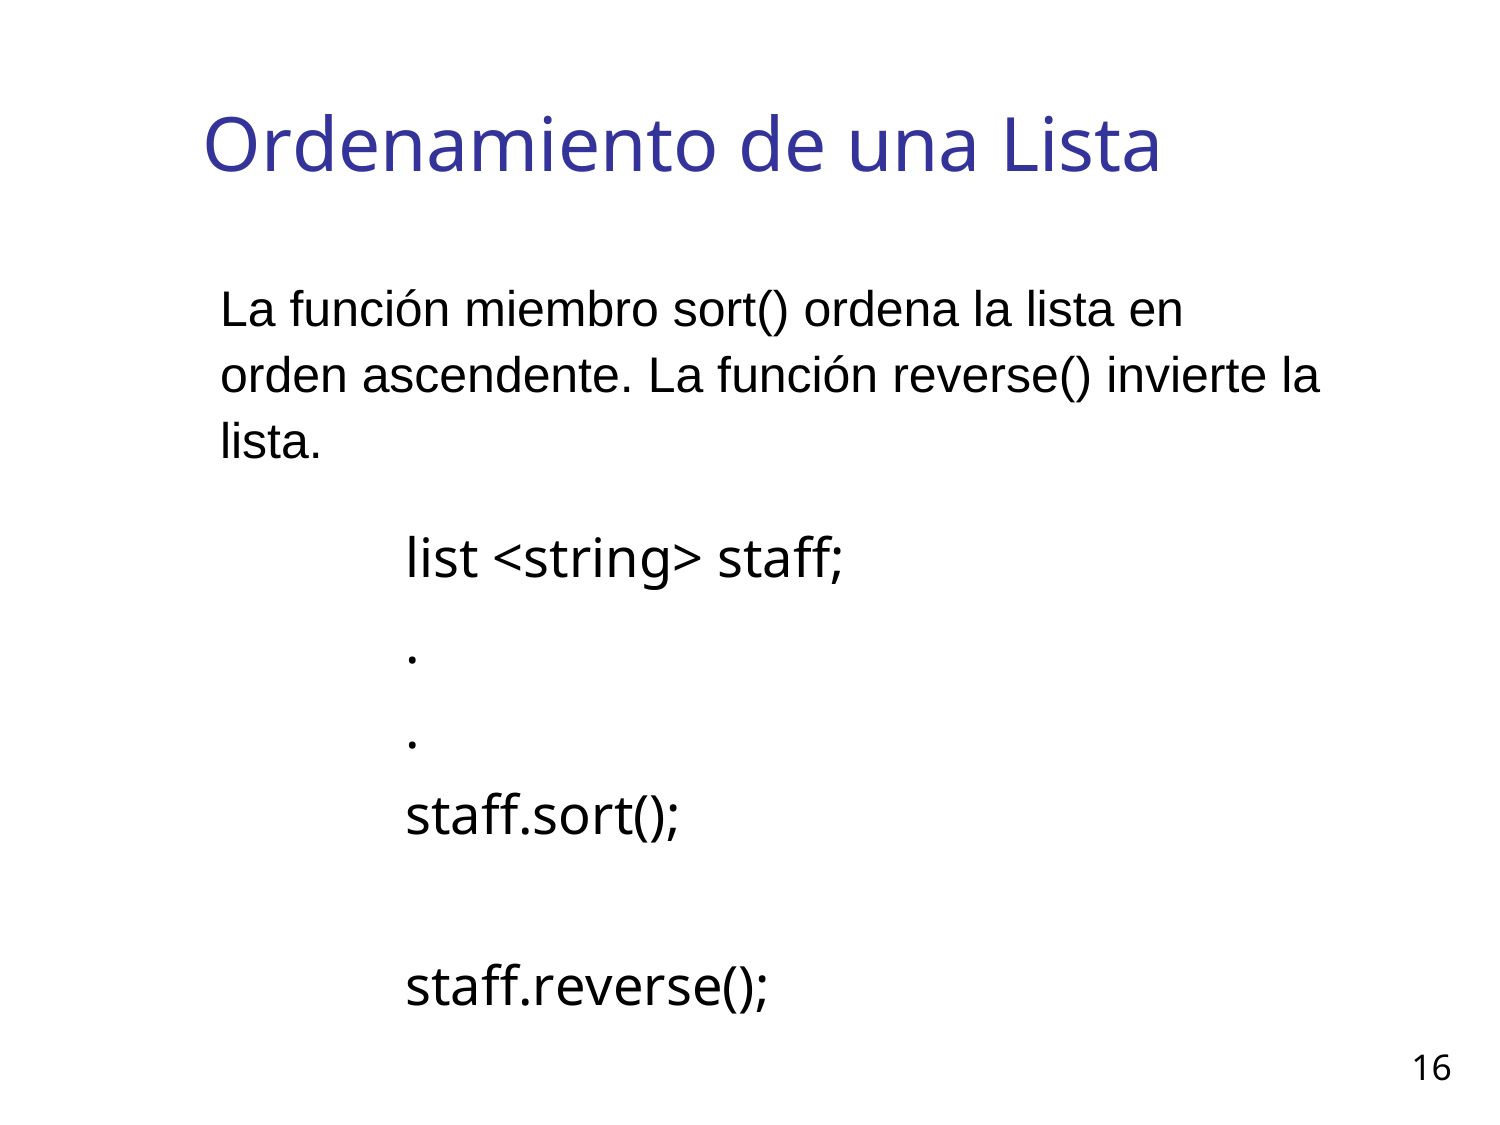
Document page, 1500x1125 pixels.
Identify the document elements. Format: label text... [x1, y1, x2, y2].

text_box La función miembro sort() ordena la lista en orden ascendente. La función reverse() invierte la lista. [187, 262, 1338, 476]
title Ordenamiento de una Lista [187, 37, 1466, 201]
list list <string> staff; . . staff.sort(); staff.reverse(); [362, 512, 1463, 1013]
